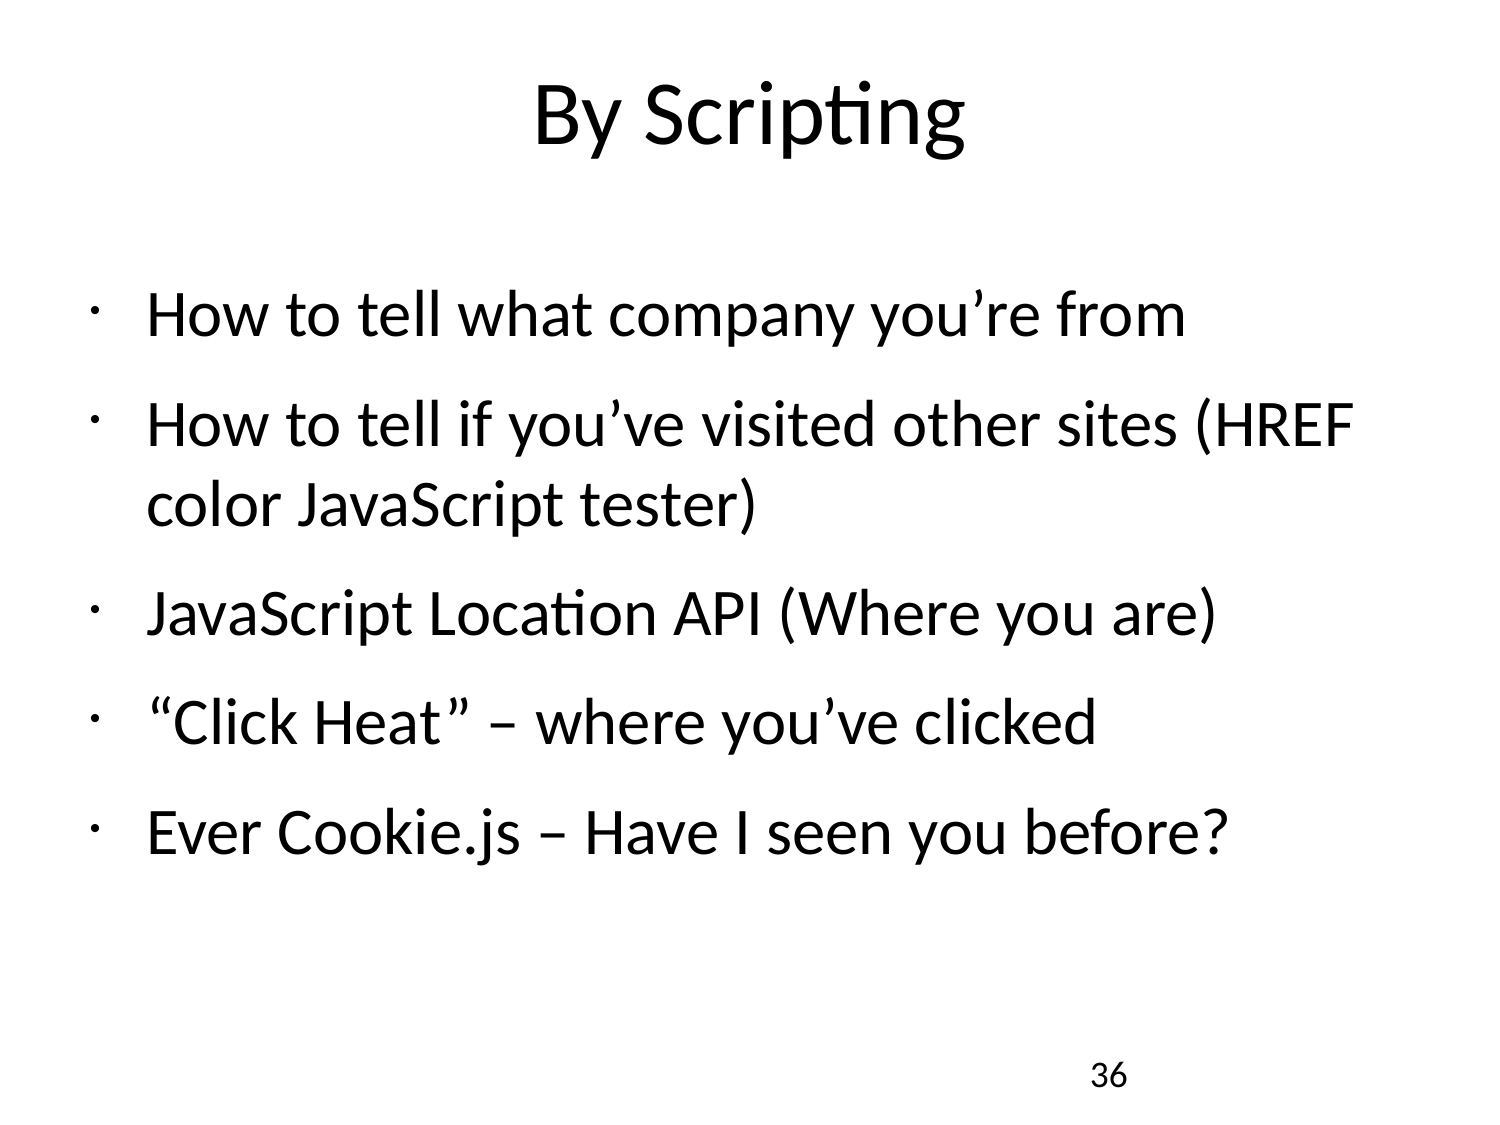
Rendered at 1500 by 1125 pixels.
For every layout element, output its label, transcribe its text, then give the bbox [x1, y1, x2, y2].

slide_number <number> [1074, 1042, 1425, 1103]
list How to tell what company you’re from How to tell if you’ve visited other sites (HREF color JavaScript tester) JavaScript Location API (Where you are) “Click Heat” – where you’ve clicked Ever Cookie.js – Have I seen you before? [75, 262, 1425, 1005]
title By Scripting [75, 45, 1425, 233]
